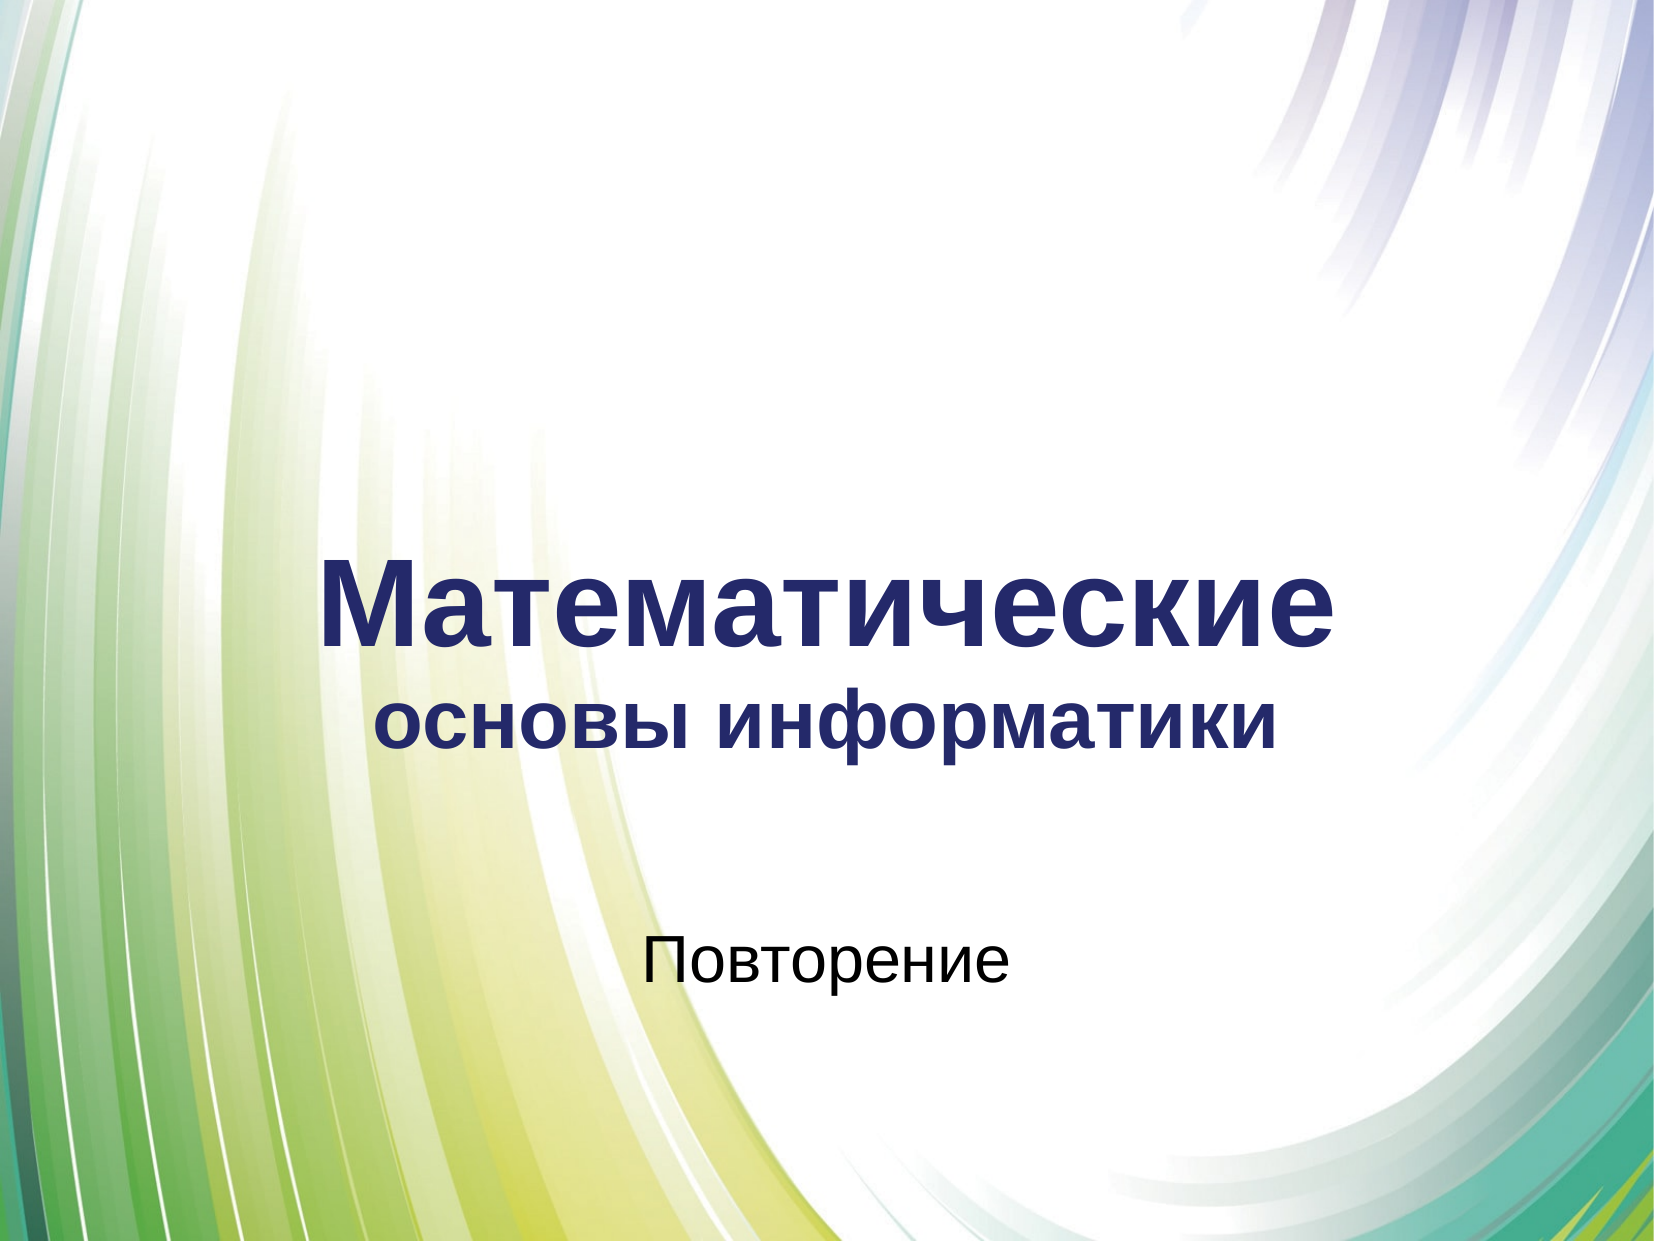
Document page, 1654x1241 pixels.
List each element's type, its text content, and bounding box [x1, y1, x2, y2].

title Повторение [82, 1010, 1571, 1063]
picture [0, 0, 1654, 1241]
subtitle Математические основы информатики [82, 290, 1571, 1010]
